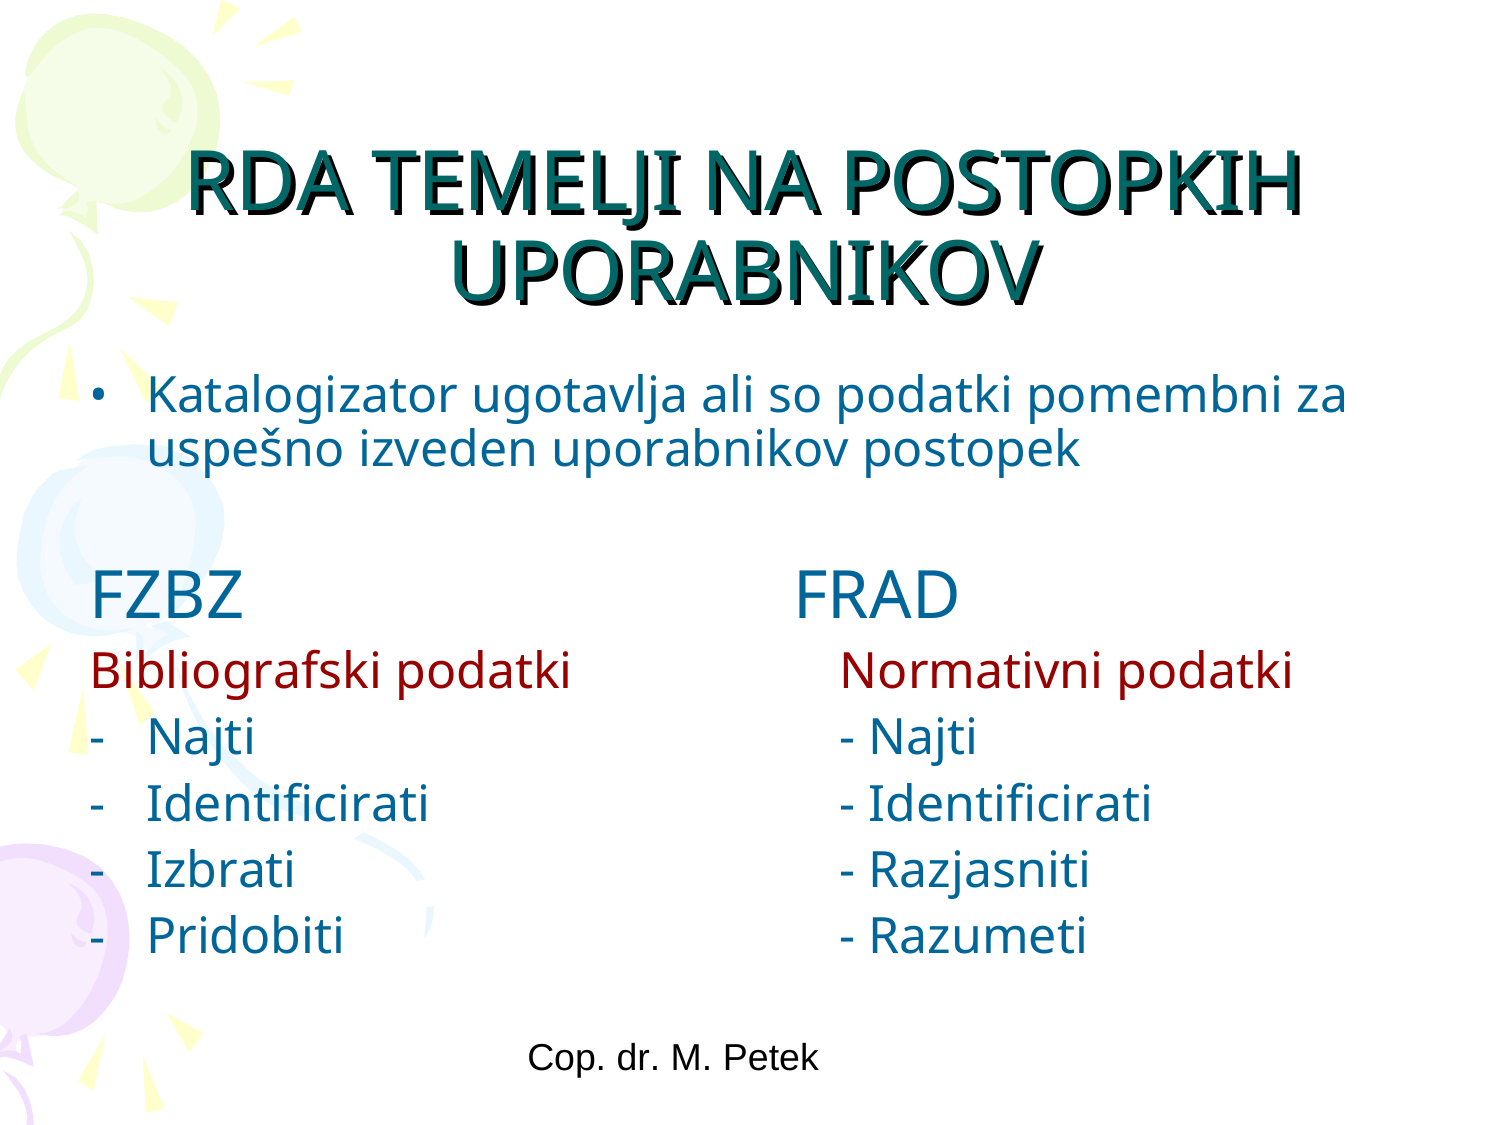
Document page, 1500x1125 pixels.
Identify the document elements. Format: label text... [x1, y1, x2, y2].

list Katalogizator ugotavlja ali so podatki pomembni za uspešno izveden uporabnikov postopek FZBZ FRAD Bibliografski podatki Normativni podatki Najti - Najti Identificirati - Identificirati Izbrati - Razjasniti Pridobiti - Razumeti [75, 361, 1426, 1039]
title RDA TEMELJI NA POSTOPKIH UPORABNIKOV [29, 113, 1459, 327]
